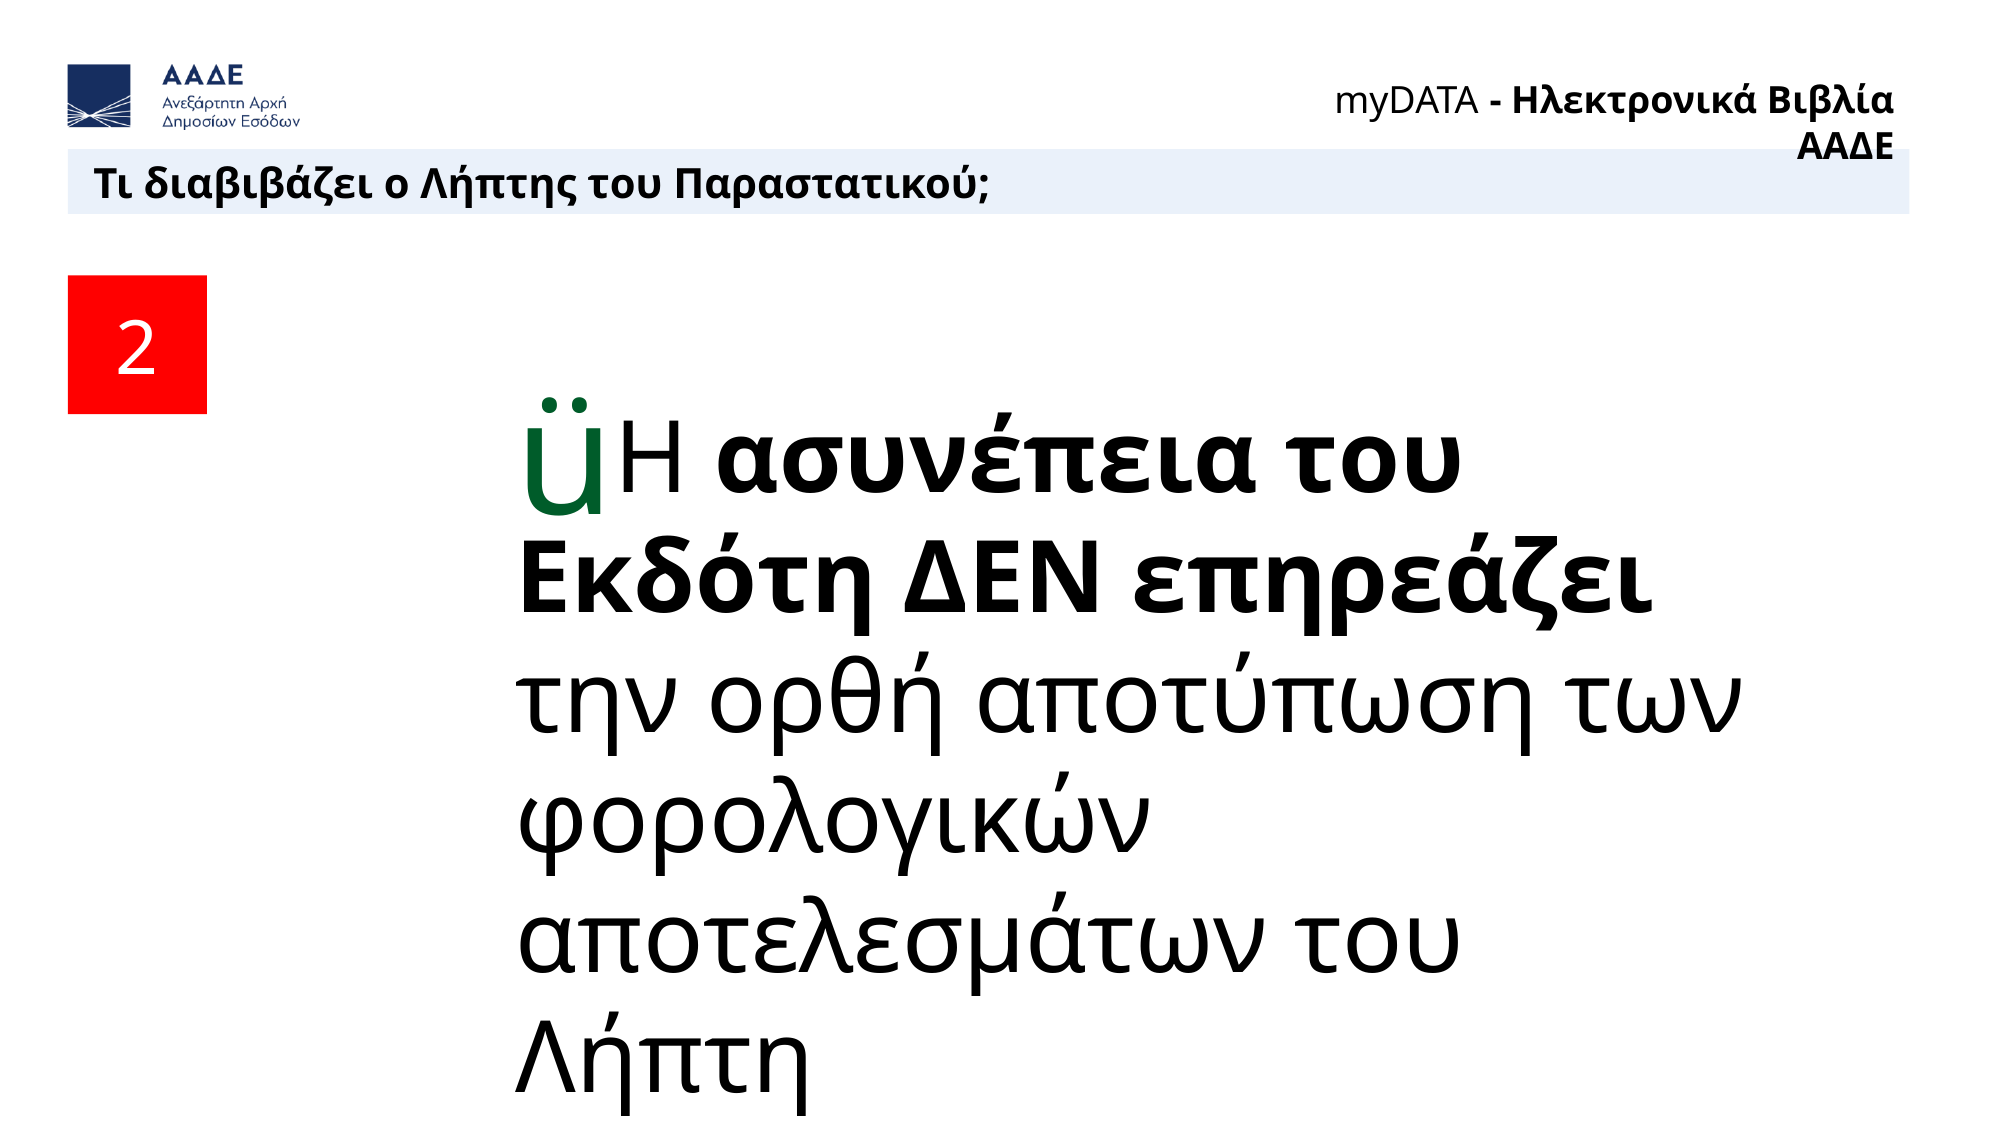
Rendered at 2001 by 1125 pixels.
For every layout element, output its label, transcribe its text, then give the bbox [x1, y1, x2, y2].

picture [67, 64, 304, 130]
text_box Τι διαβιβάζει ο Λήπτης του Παραστατικού; [67, 149, 1910, 214]
text_box 2 [67, 275, 207, 415]
text_box Η ασυνέπεια του Εκδότη ΔΕΝ επηρεάζει την ορθή αποτύπωση των φορολογικών αποτελεσμάτων του Λήπτη [409, 385, 1804, 1120]
text_box myDATA - Ηλεκτρονικά Βιβλία ΑΑΔΕ [1271, 64, 1910, 175]
